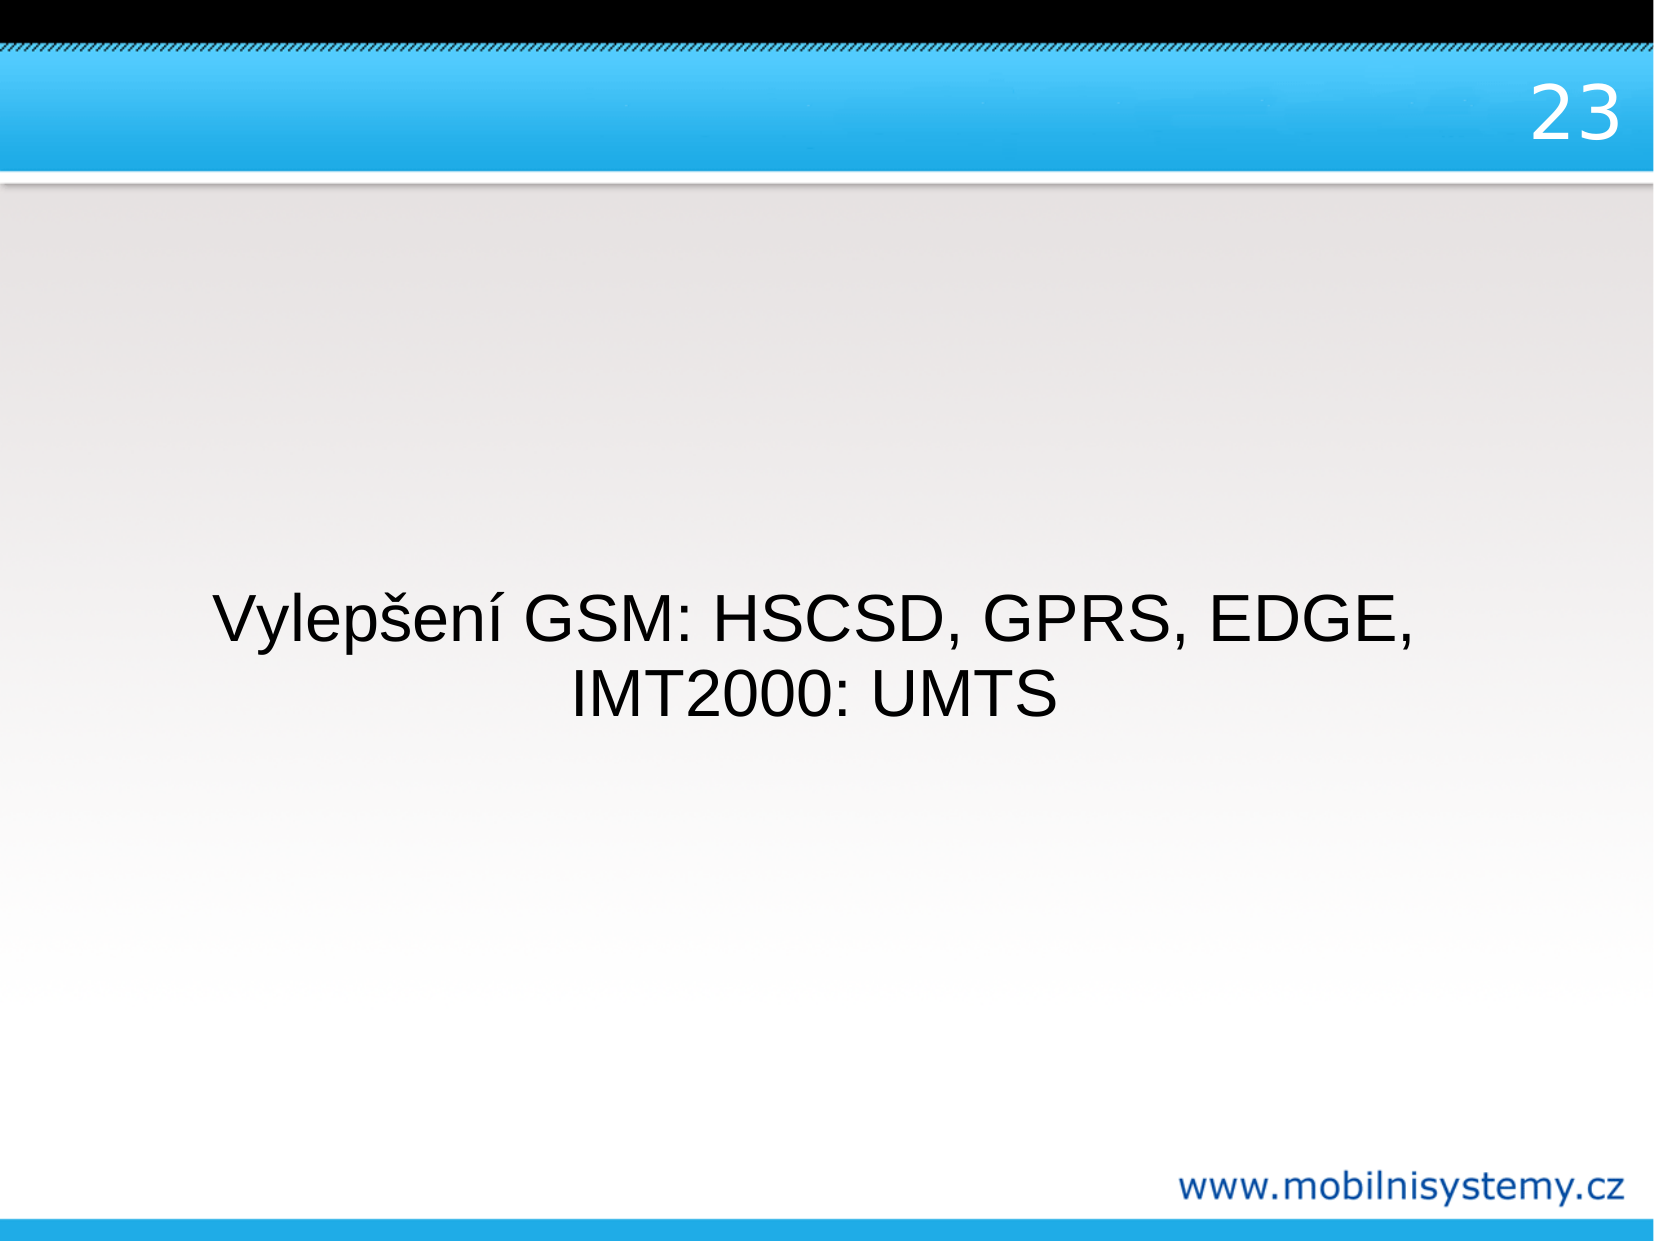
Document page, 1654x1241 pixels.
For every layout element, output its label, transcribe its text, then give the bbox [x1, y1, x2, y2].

subtitle Vylepšení GSM: HSCSD, GPRS, EDGE, IMT2000: UMTS [64, 225, 1565, 1086]
picture [0, 0, 1654, 1241]
title 23 [29, 49, 1625, 178]
